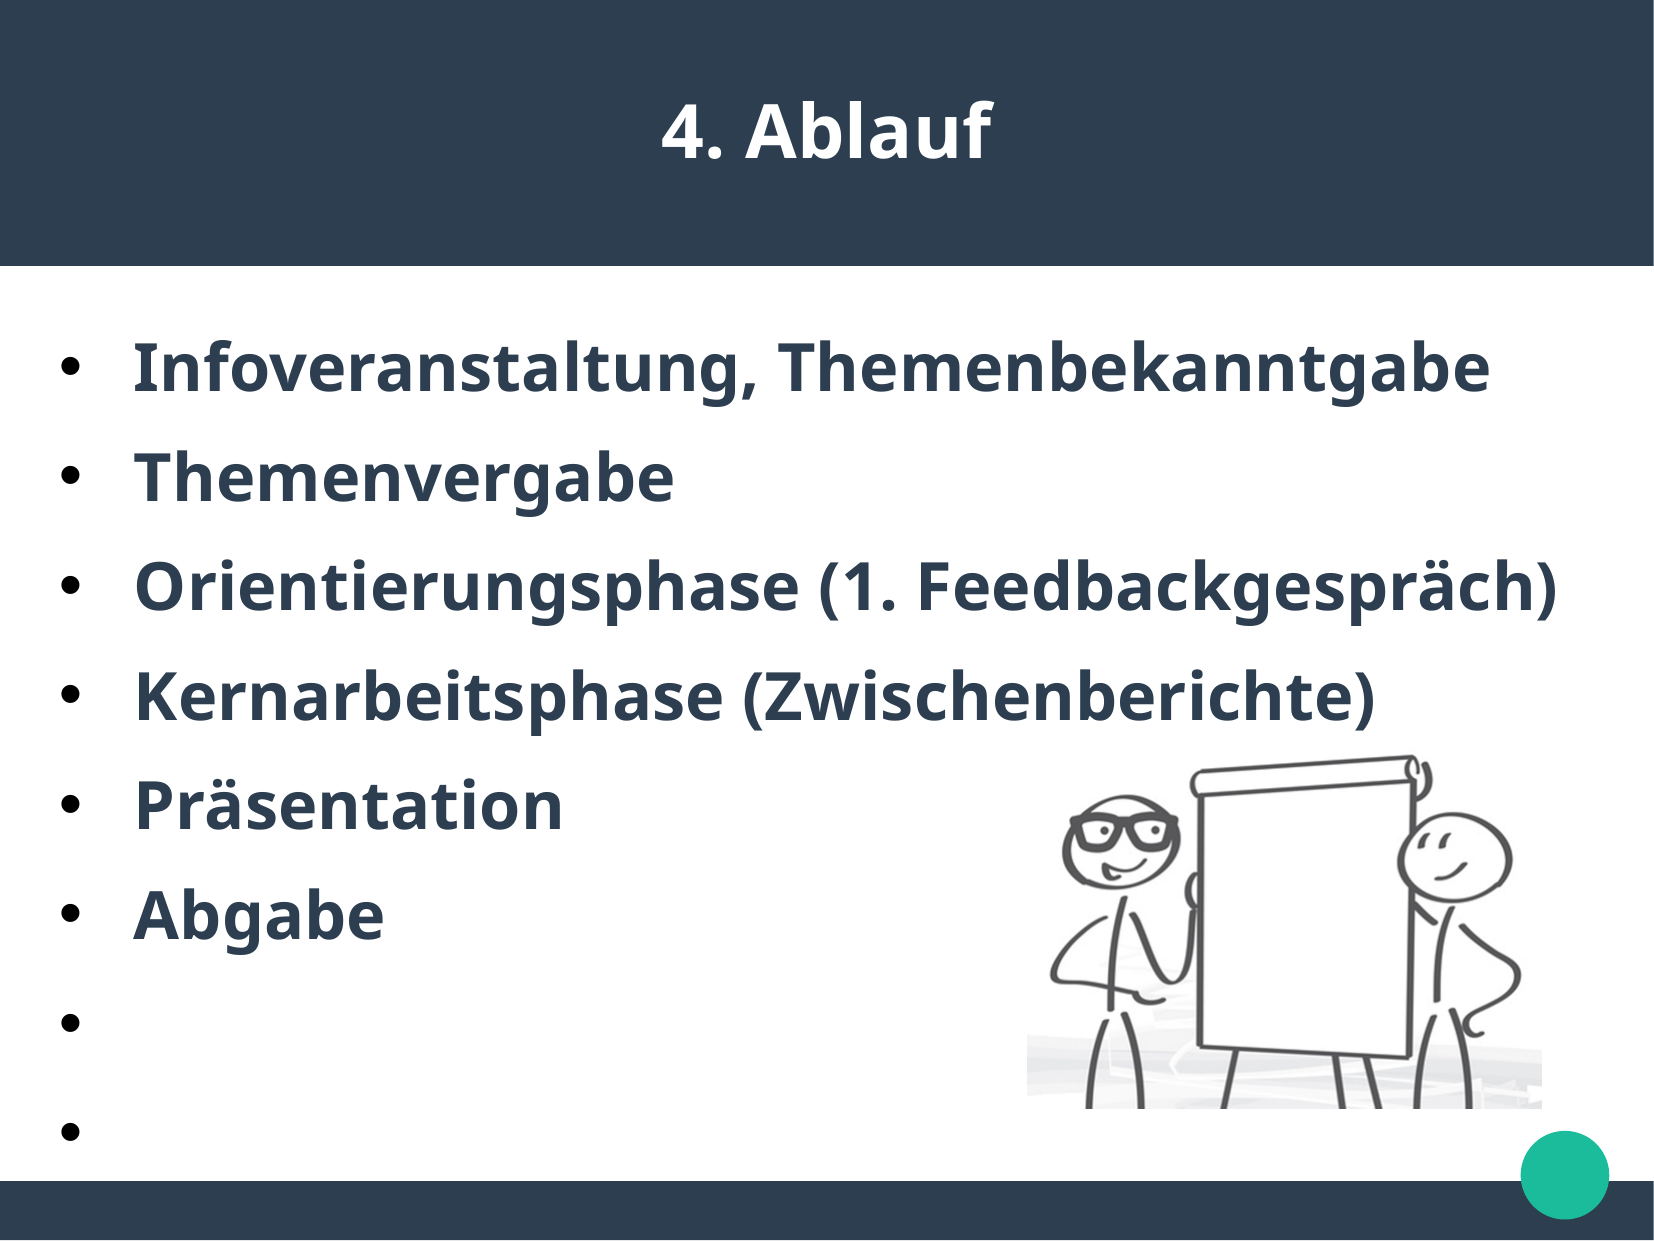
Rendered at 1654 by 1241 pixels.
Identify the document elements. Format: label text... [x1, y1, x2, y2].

title 4. Ablauf [59, 49, 1595, 207]
list Infoveranstaltung, Themenbekanntgabe Themenvergabe Orientierungsphase (1. Feedbackgespräch) Kernarbeitsphase (Zwischenberichte) Präsentation Abgabe [59, 324, 1595, 1152]
picture [1027, 746, 1542, 1109]
